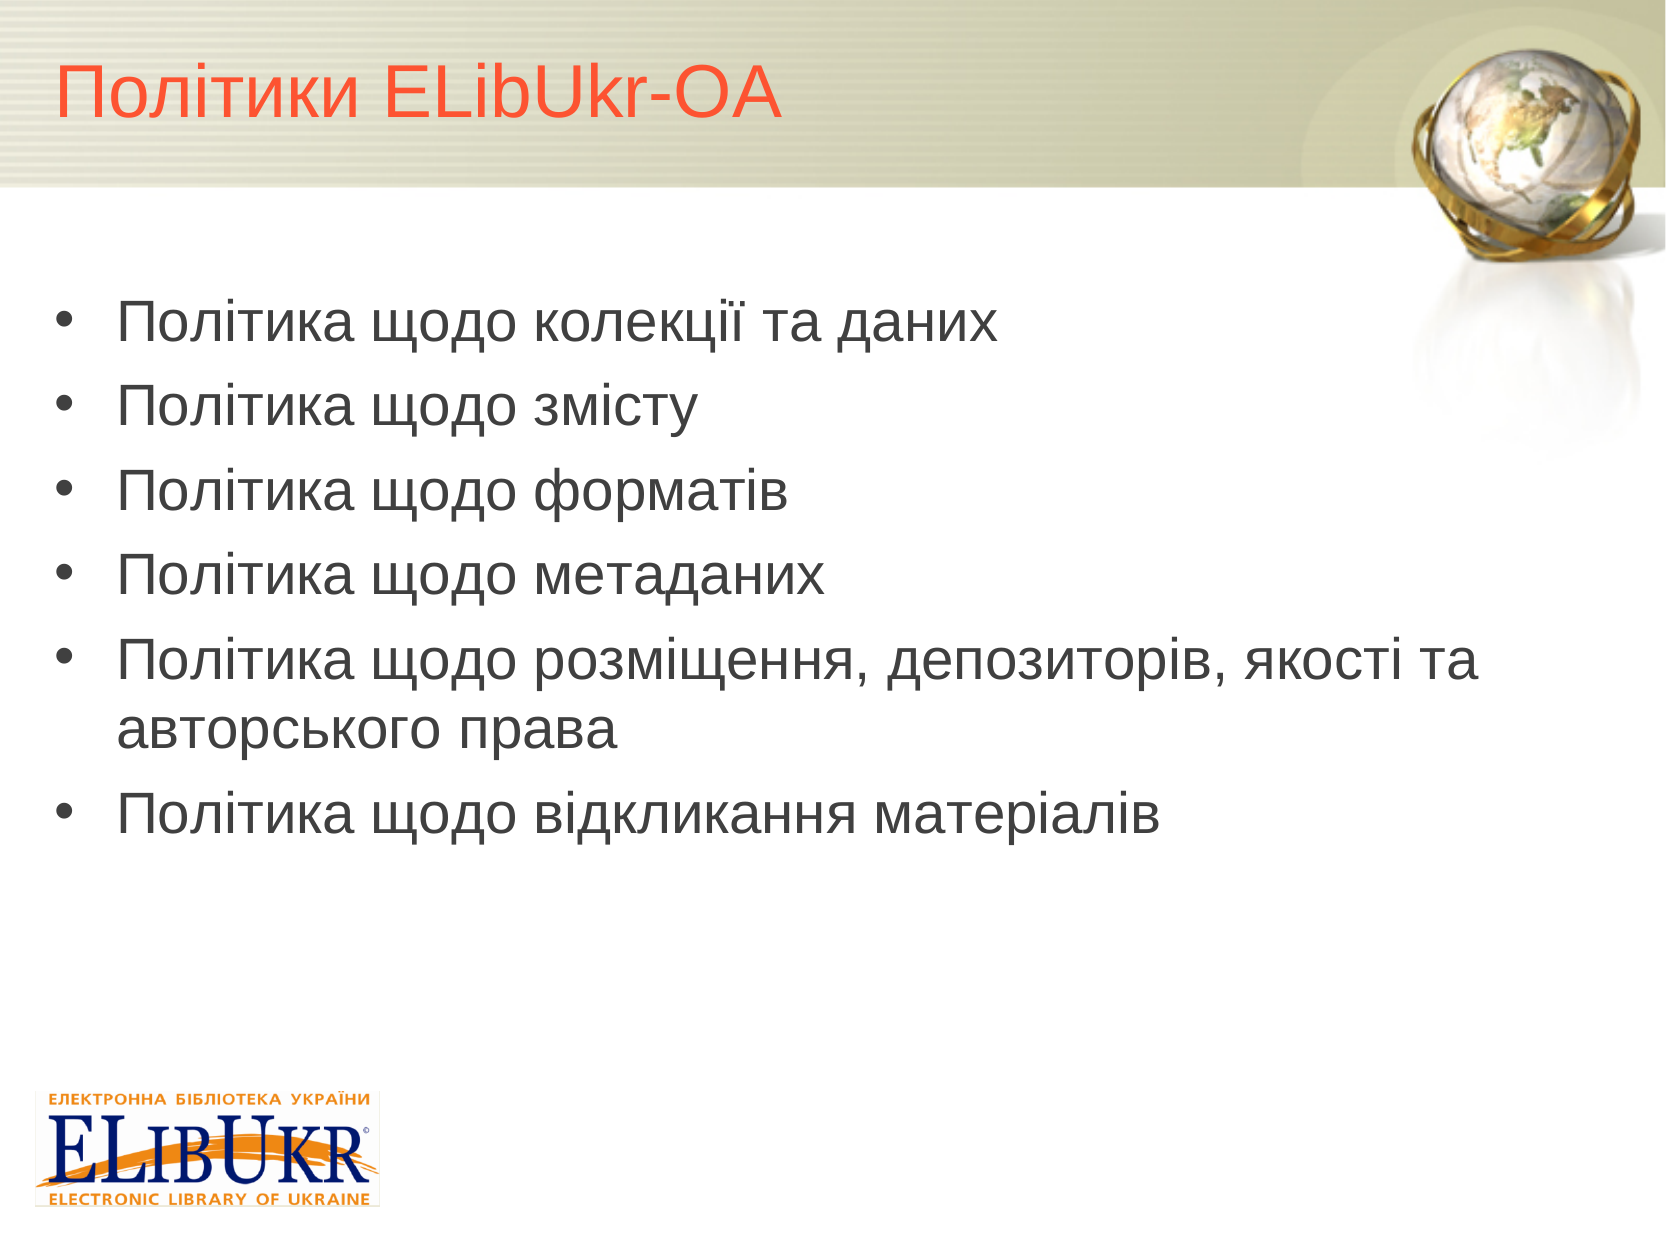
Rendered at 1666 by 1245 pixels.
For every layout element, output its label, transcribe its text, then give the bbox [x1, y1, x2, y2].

picture [0, 0, 1666, 1245]
title Політики ELibUkr-OA [37, 12, 1388, 163]
list Політика щодо колекції та даних Політика щодо змісту Політика щодо форматів Політика щодо метаданих Політика щодо розміщення, депозиторів, якості та авторського права Політика щодо відкликання матеріалів [37, 274, 1626, 1113]
